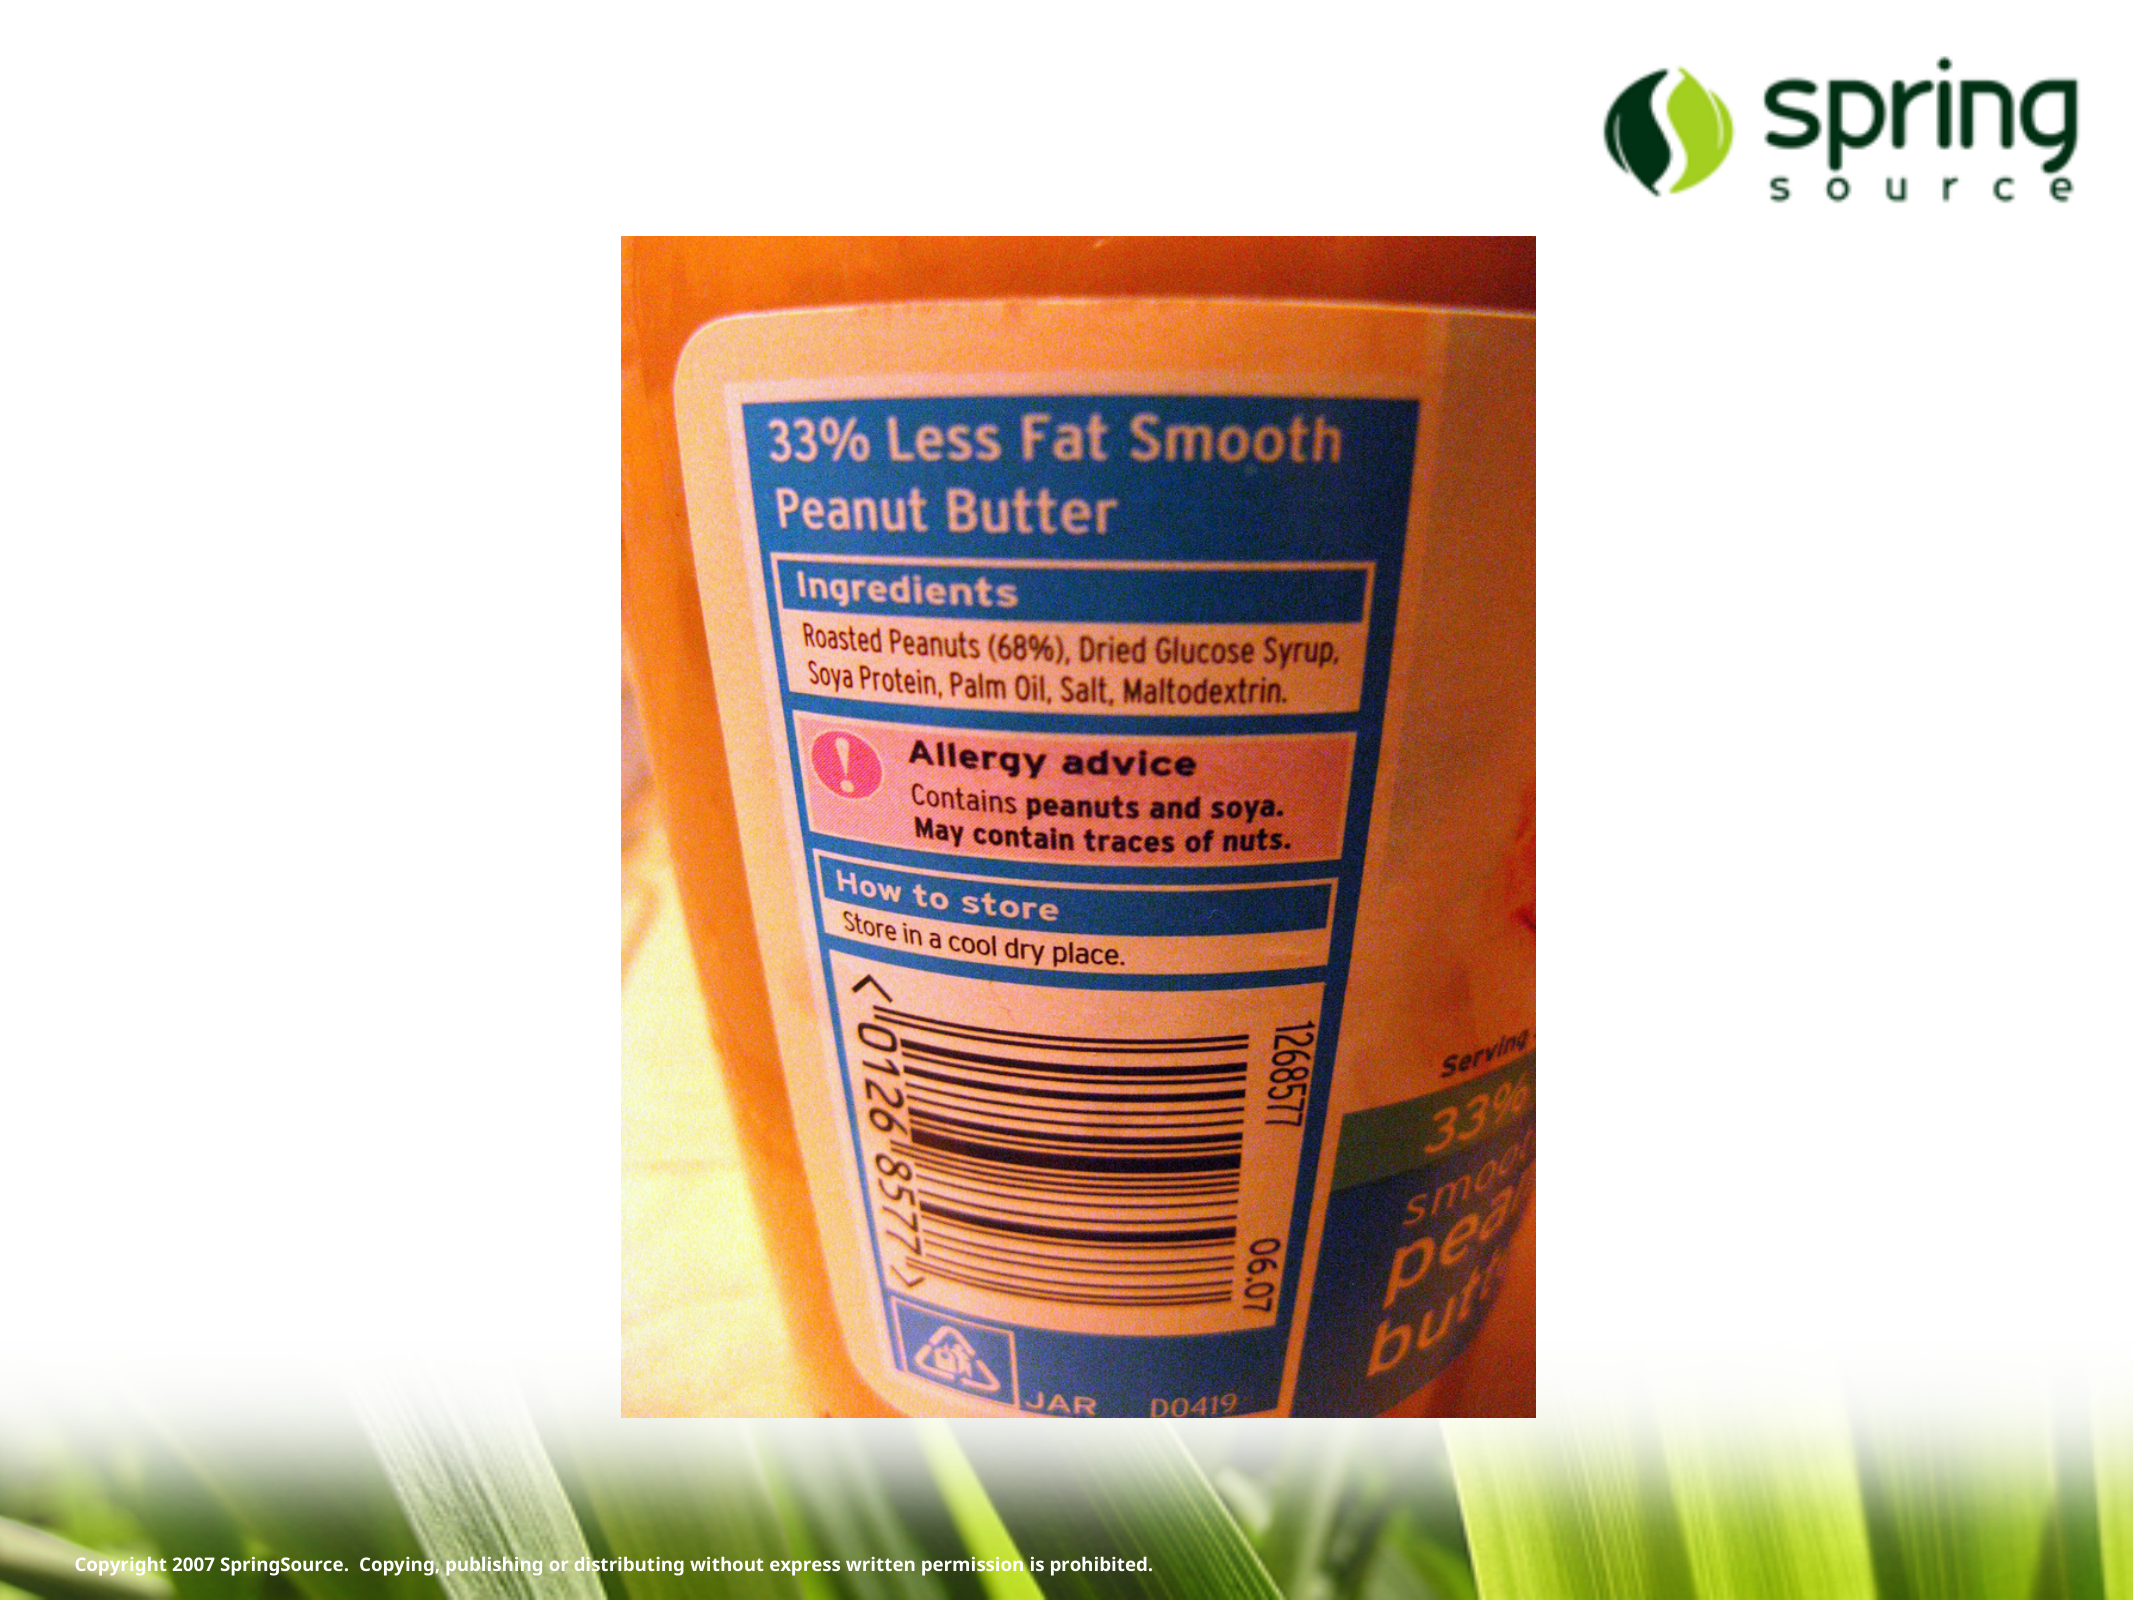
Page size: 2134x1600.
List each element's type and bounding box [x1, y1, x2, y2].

picture [1555, 46, 2134, 224]
picture [0, 236, 2134, 1600]
